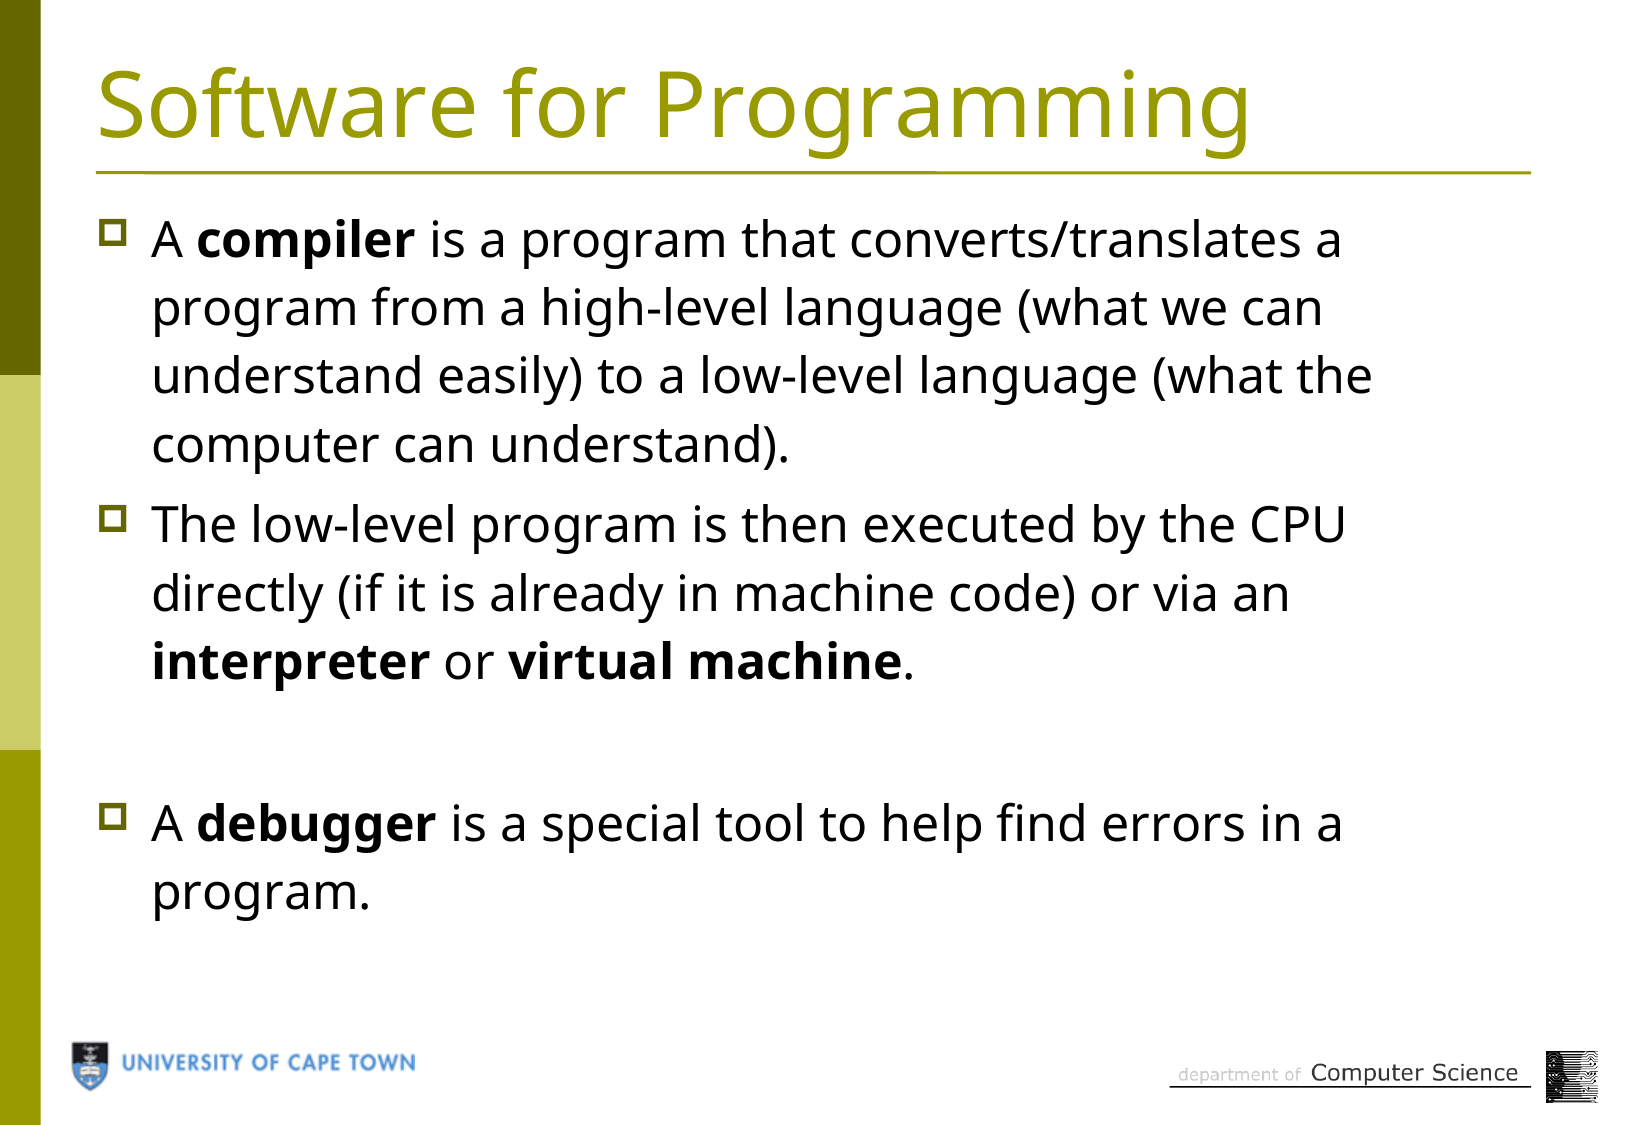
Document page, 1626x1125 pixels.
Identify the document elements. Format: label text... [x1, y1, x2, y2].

list A compiler is a program that converts/translates a program from a high-level language (what we can understand easily) to a low-level language (what the computer can understand). The low-level program is then executed by the CPU directly (if it is already in machine code) or via an interpreter or virtual machine. A debugger is a special tool to help find errors in a program. [81, 196, 1544, 1006]
picture [1169, 1043, 1532, 1091]
picture [61, 1024, 415, 1103]
picture [1546, 1051, 1598, 1103]
title Software for Programming [81, 45, 1544, 173]
